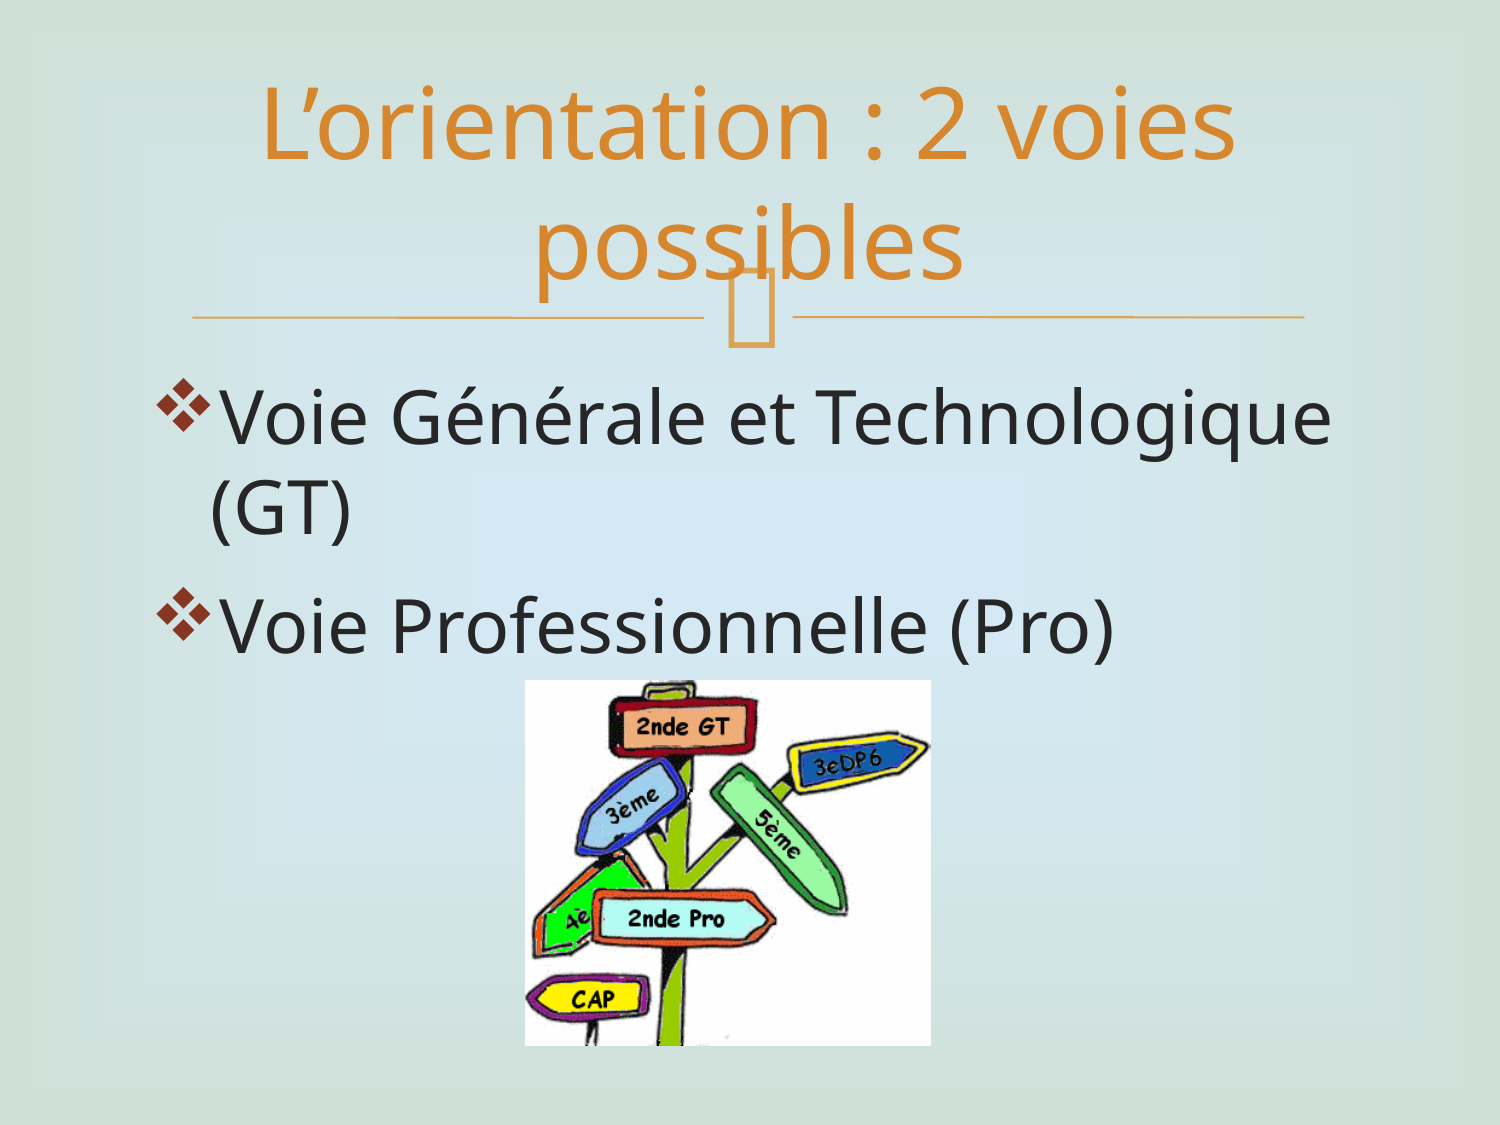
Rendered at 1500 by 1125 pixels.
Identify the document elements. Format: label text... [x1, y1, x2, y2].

list Voie Générale et Technologique (GT) Voie Professionnelle (Pro) [135, 361, 1407, 693]
picture [525, 680, 931, 1046]
title L’orientation : 2 voies possibles [112, 93, 1386, 267]
